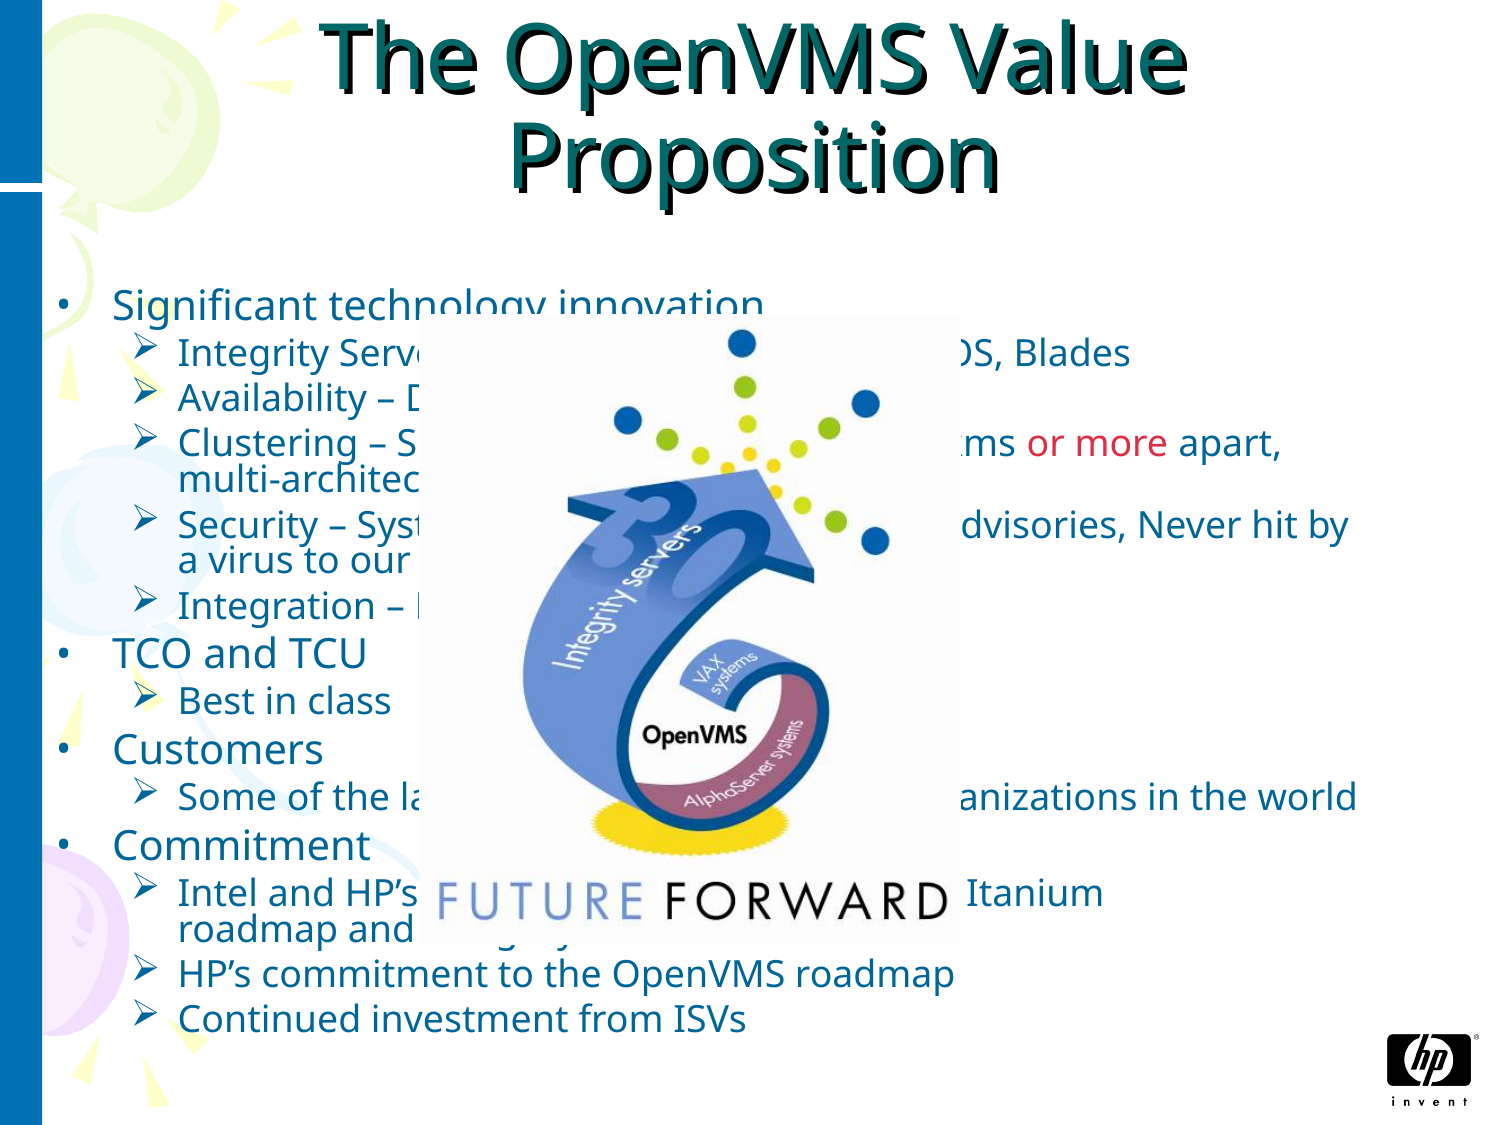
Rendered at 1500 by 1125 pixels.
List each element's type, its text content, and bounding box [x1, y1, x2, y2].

picture [419, 314, 961, 945]
title The OpenVMS Value Proposition [76, 0, 1430, 216]
list Significant technology innovation Integrity Servers – Industry standard, multi OS, Blades Availability – Disaster Tolerant Clustering – Scalable to 96 nodes up to 800 kms or more apart, multi-architecture Security – System and Cluster, Fewest CERT advisories, Never hit by a virus to our knowledge Integration – Premier technologies TCO and TCU Best in class Customers Some of the largest and most successful organizations in the world Commitment Intel and HP’s continued commitment to the Itanium roadmap and Integrity servers HP’s commitment to the OpenVMS roadmap Continued investment from ISVs [41, 280, 1392, 1084]
picture [1387, 1034, 1479, 1106]
